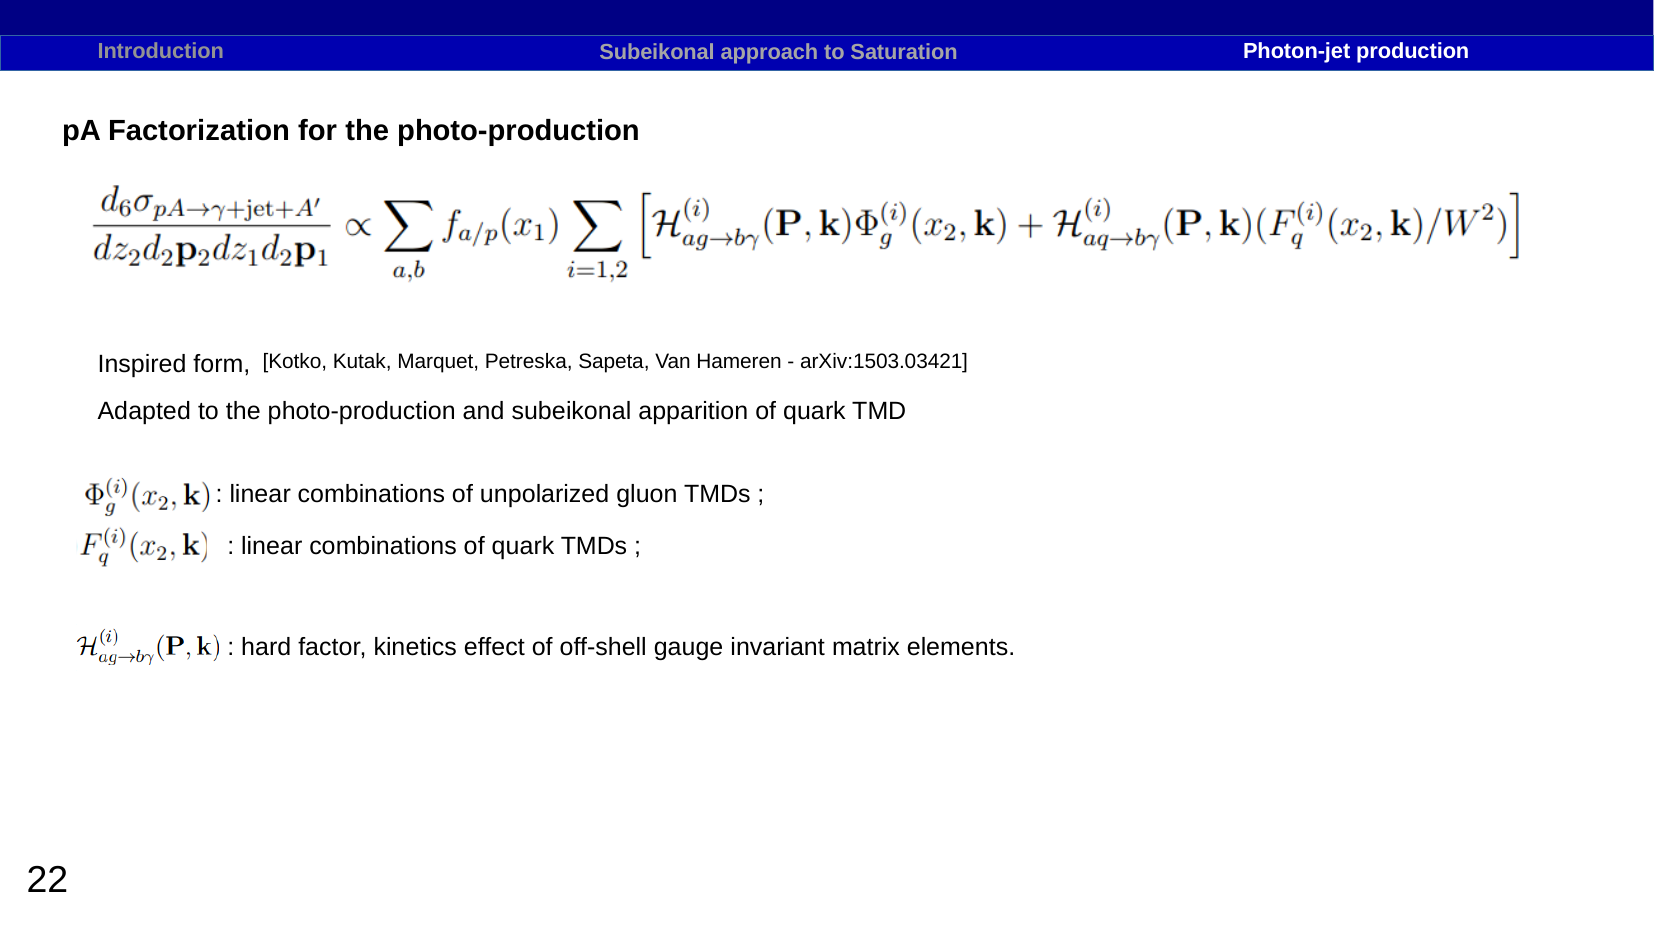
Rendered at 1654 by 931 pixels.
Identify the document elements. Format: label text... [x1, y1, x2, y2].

text_box : hard factor, kinetics effect of off-shell gauge invariant matrix elements. [219, 625, 1300, 669]
text_box : linear combinations of unpolarized gluon TMDs ; [200, 472, 1288, 516]
picture [76, 439, 219, 697]
text_box [0, 0, 1654, 71]
text_box Adapted to the photo-production and subeikonal apparition of quark TMD [82, 389, 1004, 440]
text_box [Kotko, Kutak, Marquet, Petreska, Sapeta, Van Hameren - arXiv:1503.03421] [355, 342, 1111, 381]
text_box Inspired form, [82, 330, 355, 388]
text_box Subeikonal approach to Saturation [584, 32, 1199, 80]
text_box Introduction [82, 31, 697, 71]
text_box : linear combinations of quark TMDs ; [212, 524, 1300, 567]
text_box Photon-jet production [1228, 31, 1524, 71]
text_box pA Factorization for the photo-production [47, 106, 886, 154]
text_box 1 [11, 851, 641, 908]
picture [82, 165, 1548, 299]
